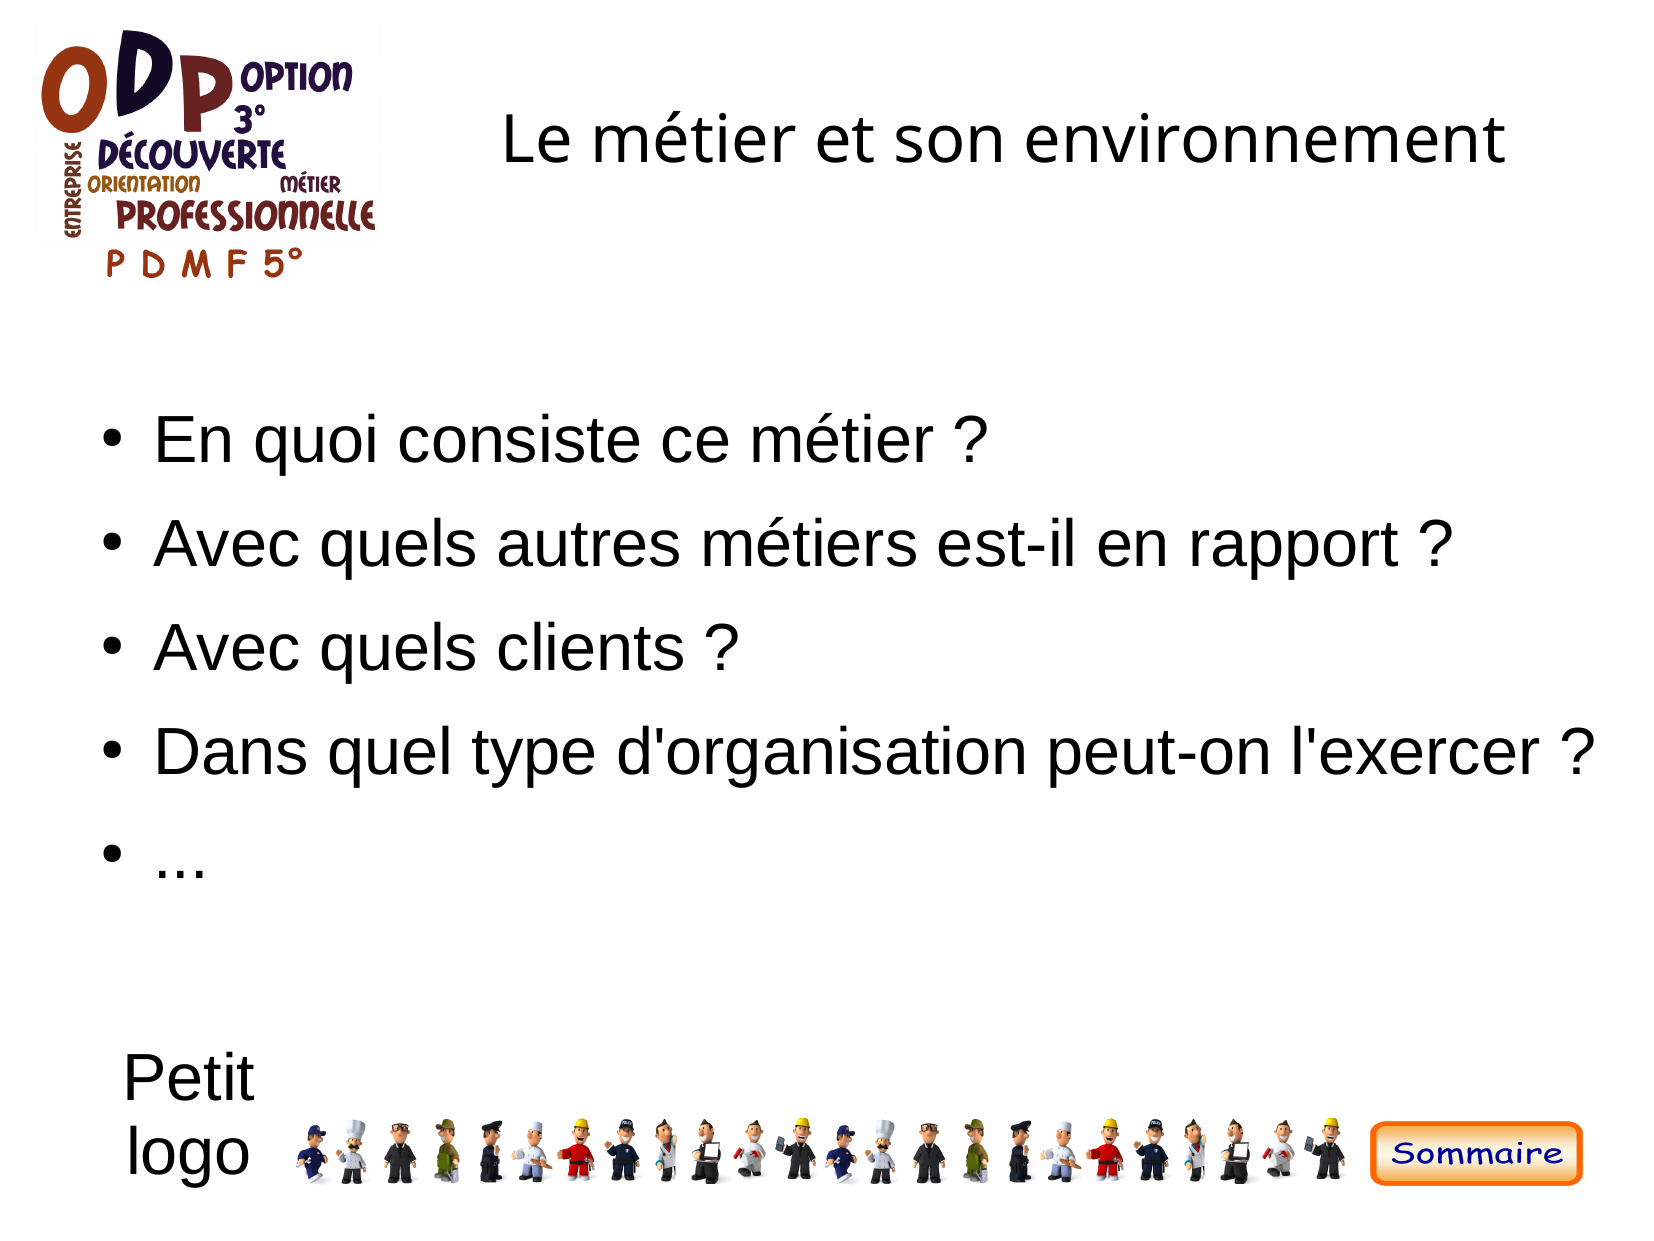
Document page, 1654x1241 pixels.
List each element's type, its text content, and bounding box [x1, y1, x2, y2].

picture [1370, 1121, 1583, 1186]
text_box Petit logo [82, 1039, 296, 1190]
list En quoi consiste ce métier ? Avec quels autres métiers est-il en rapport ? Avec quels clients ? Dans quel type d'organisation peut-on l'exercer ? ... [82, 401, 1630, 969]
picture [35, 23, 381, 287]
title Le métier et son environnement [425, 49, 1560, 225]
picture [824, 1118, 1347, 1186]
picture [296, 1118, 818, 1186]
